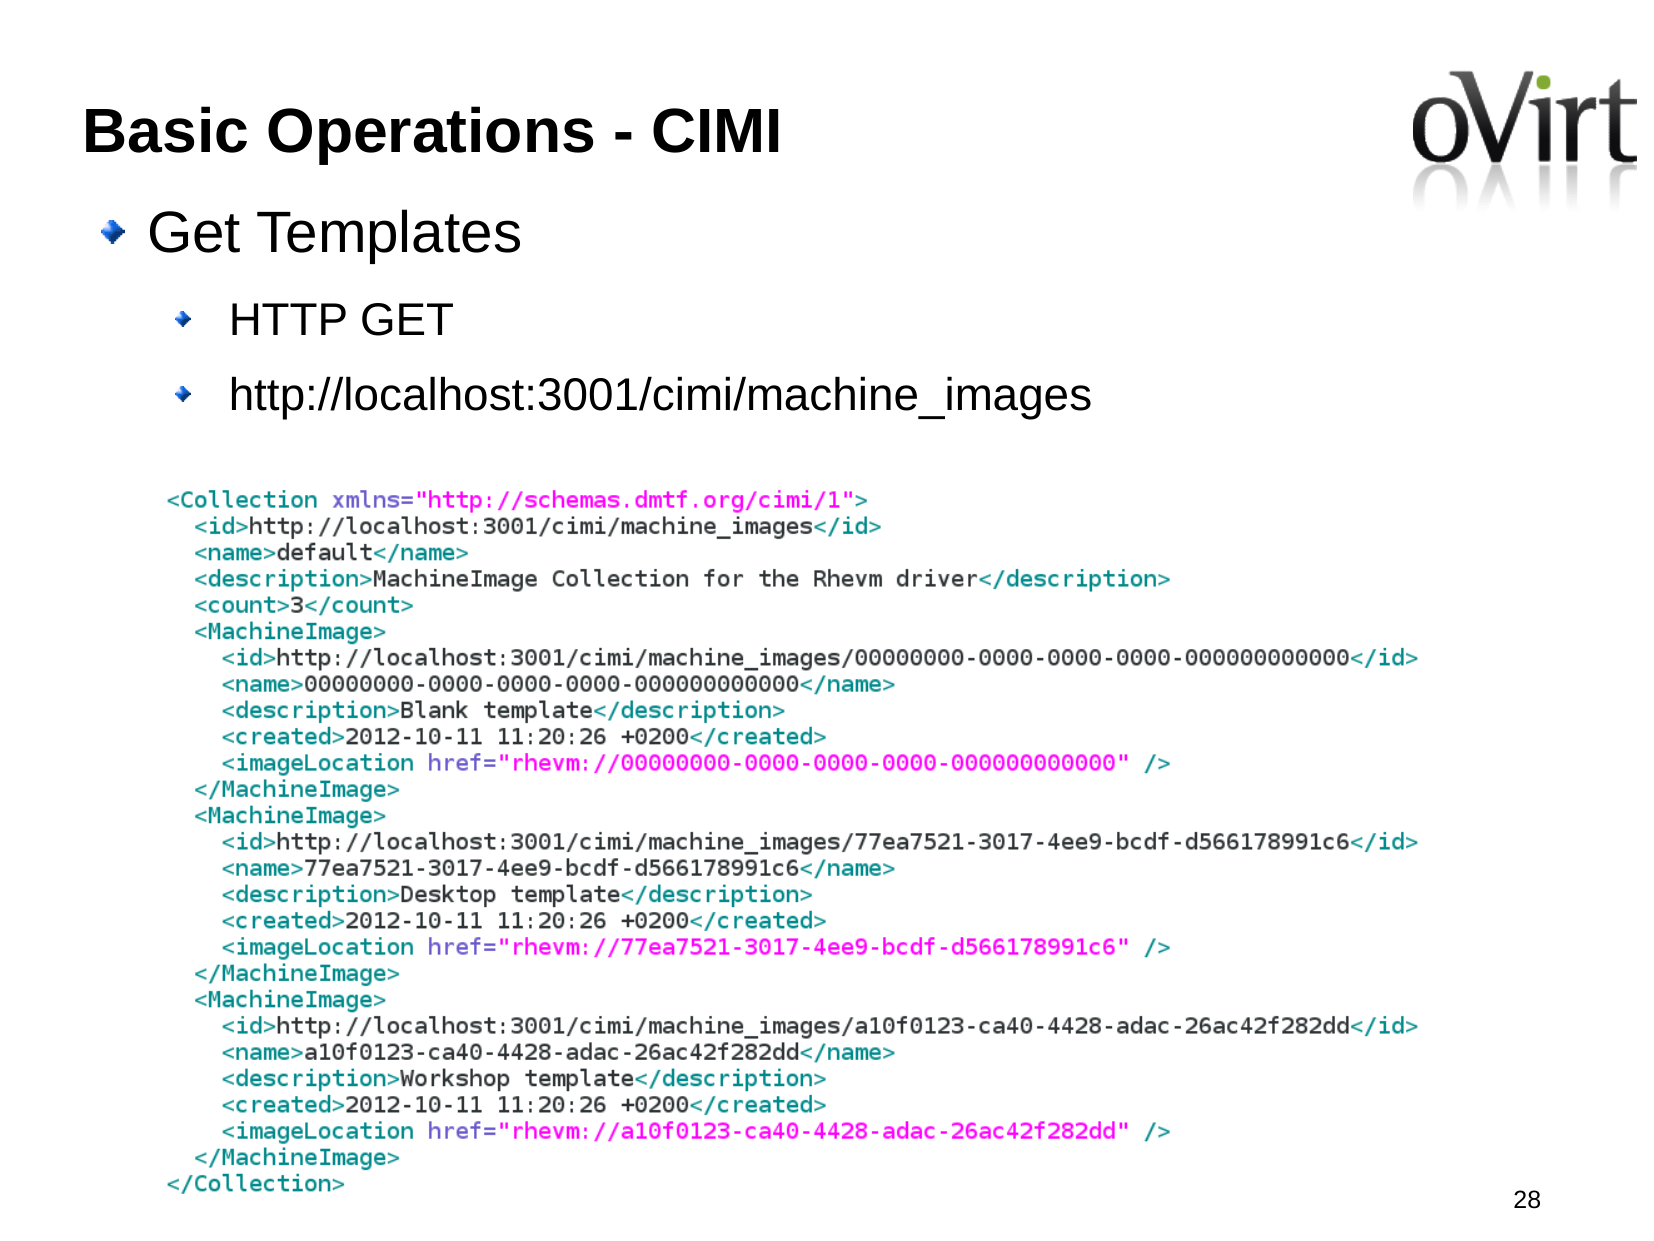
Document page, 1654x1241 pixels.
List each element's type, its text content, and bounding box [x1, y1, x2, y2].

picture [164, 489, 1435, 1204]
list Get Templates HTTP GET http://localhost:3001/cimi/machine_images [86, 199, 1576, 993]
picture [1413, 63, 1637, 212]
title Basic Operations - CIMI [82, 37, 1303, 226]
